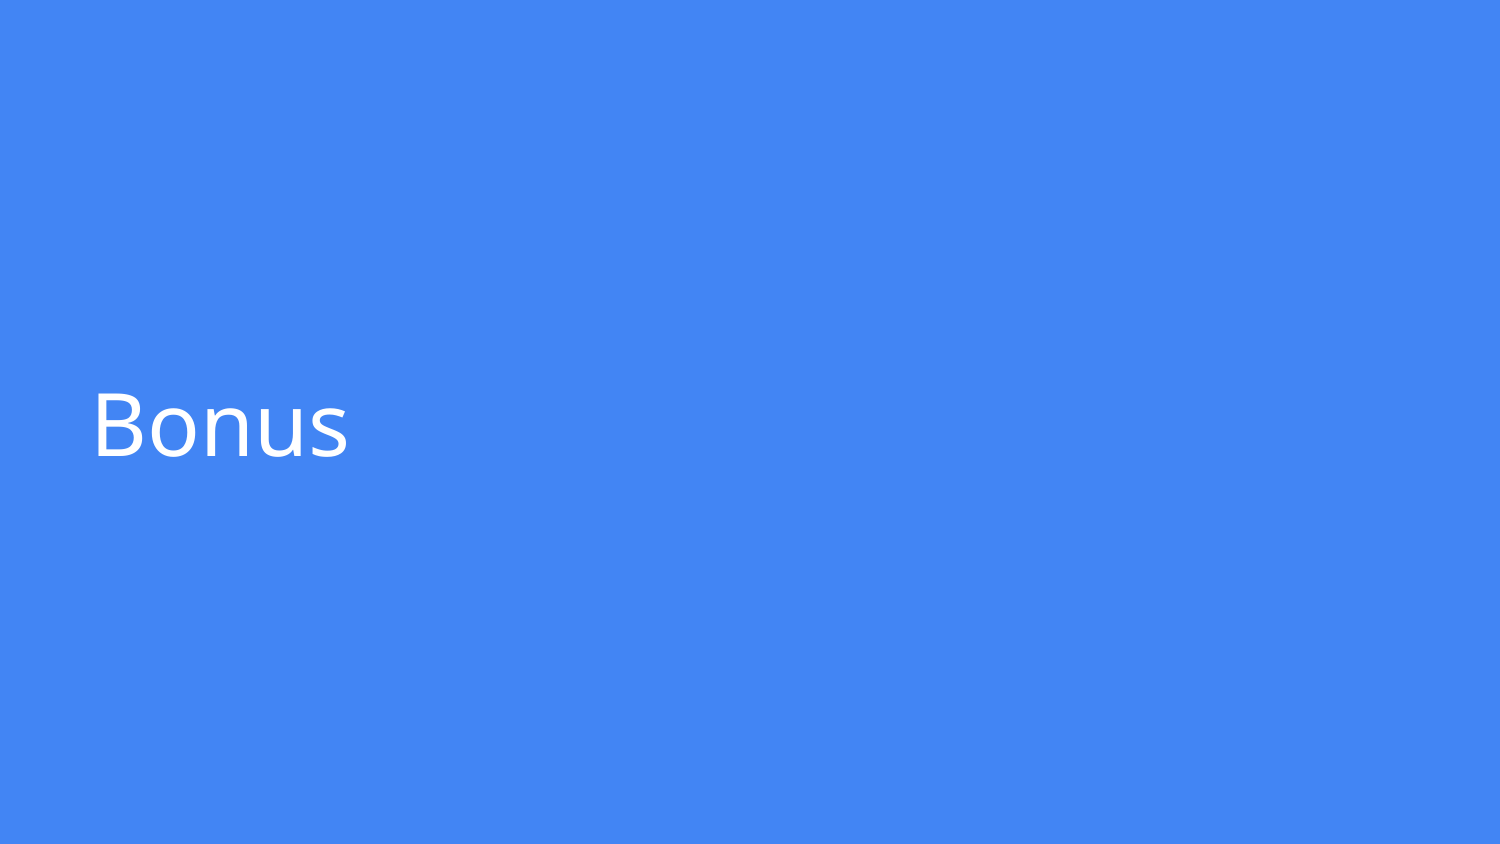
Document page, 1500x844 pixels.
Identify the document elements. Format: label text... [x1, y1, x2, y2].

title Bonus [75, 338, 1425, 505]
